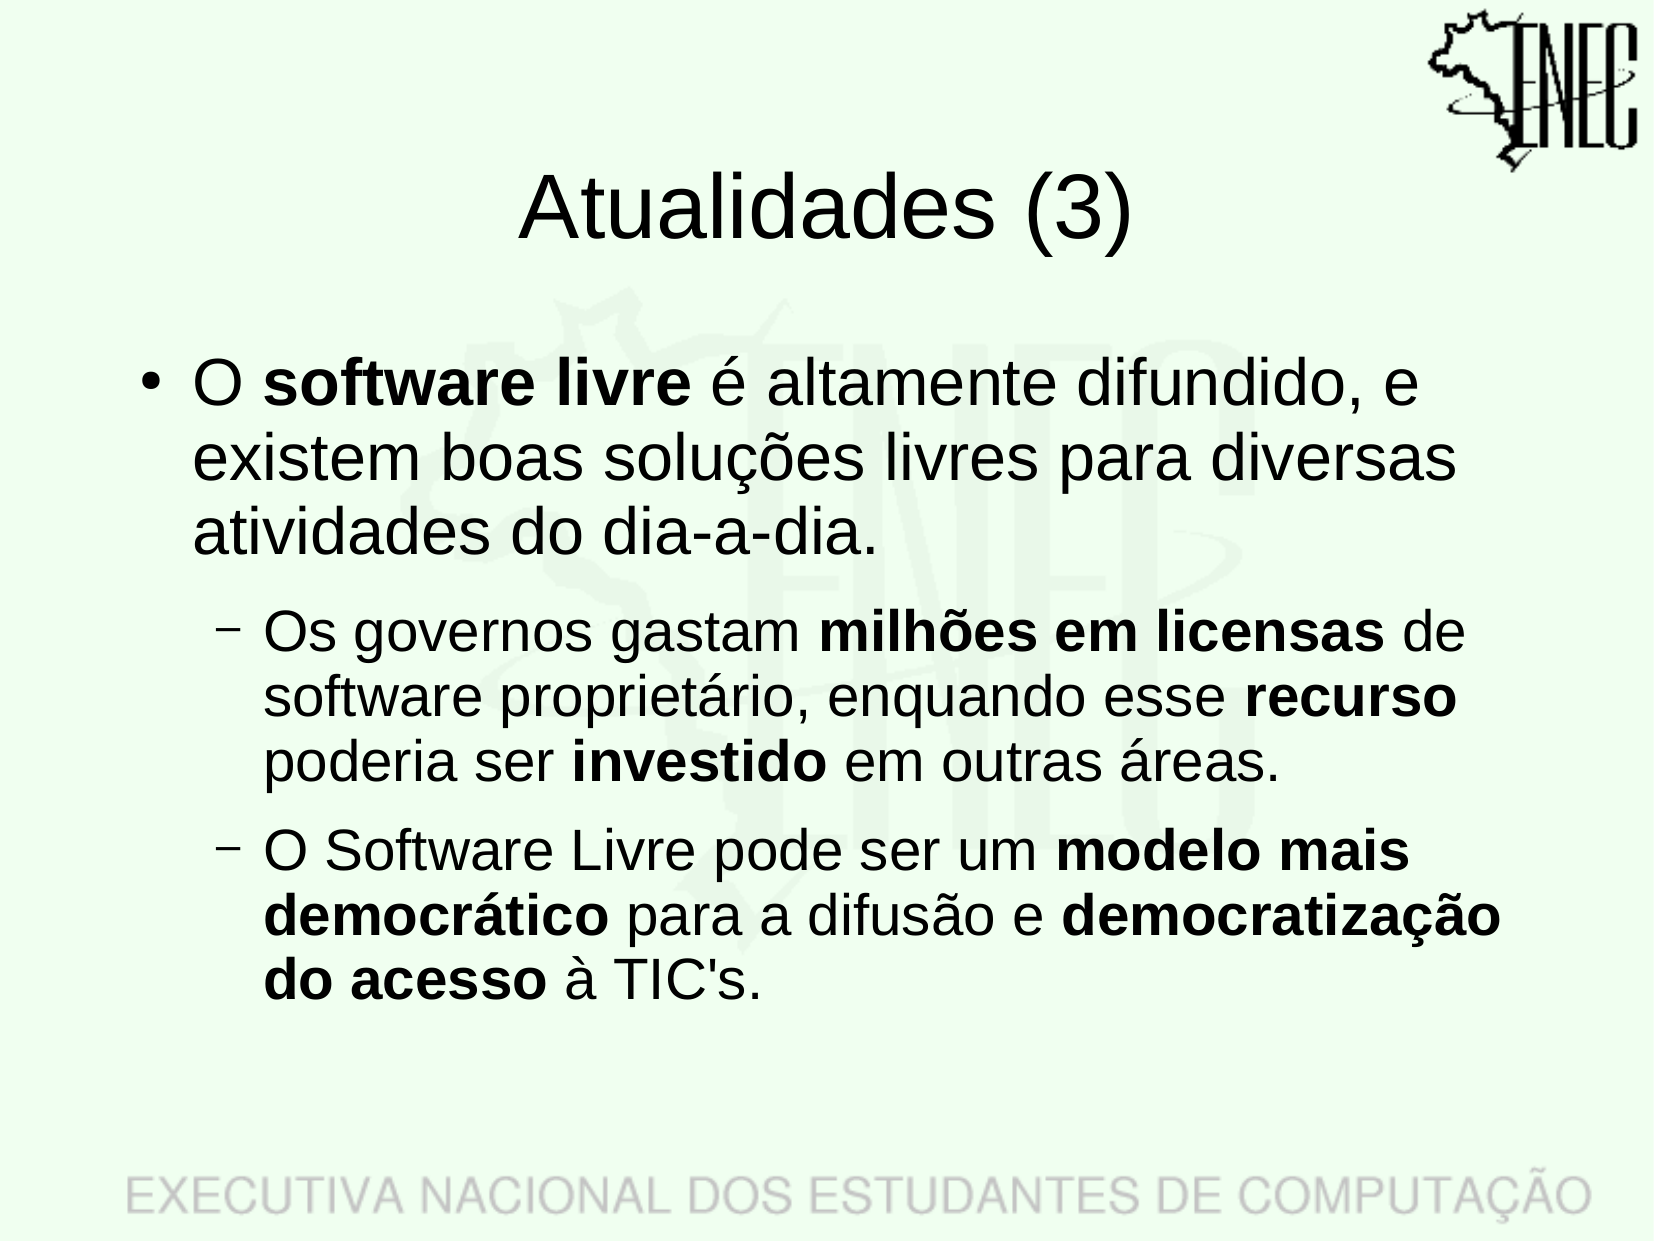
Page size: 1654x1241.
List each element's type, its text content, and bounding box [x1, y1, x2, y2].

list O software livre é altamente difundido, e existem boas soluções livres para diversas atividades do dia-a-dia. Os governos gastam milhões em licensas de software proprietário, enquando esse recurso poderia ser investido em outras áreas. O Software Livre pode ser um modelo mais democrático para a difusão e democratização do acesso à TIC's. [121, 344, 1534, 1127]
title Atualidades (3) [121, 102, 1534, 311]
picture [0, 0, 1654, 1241]
